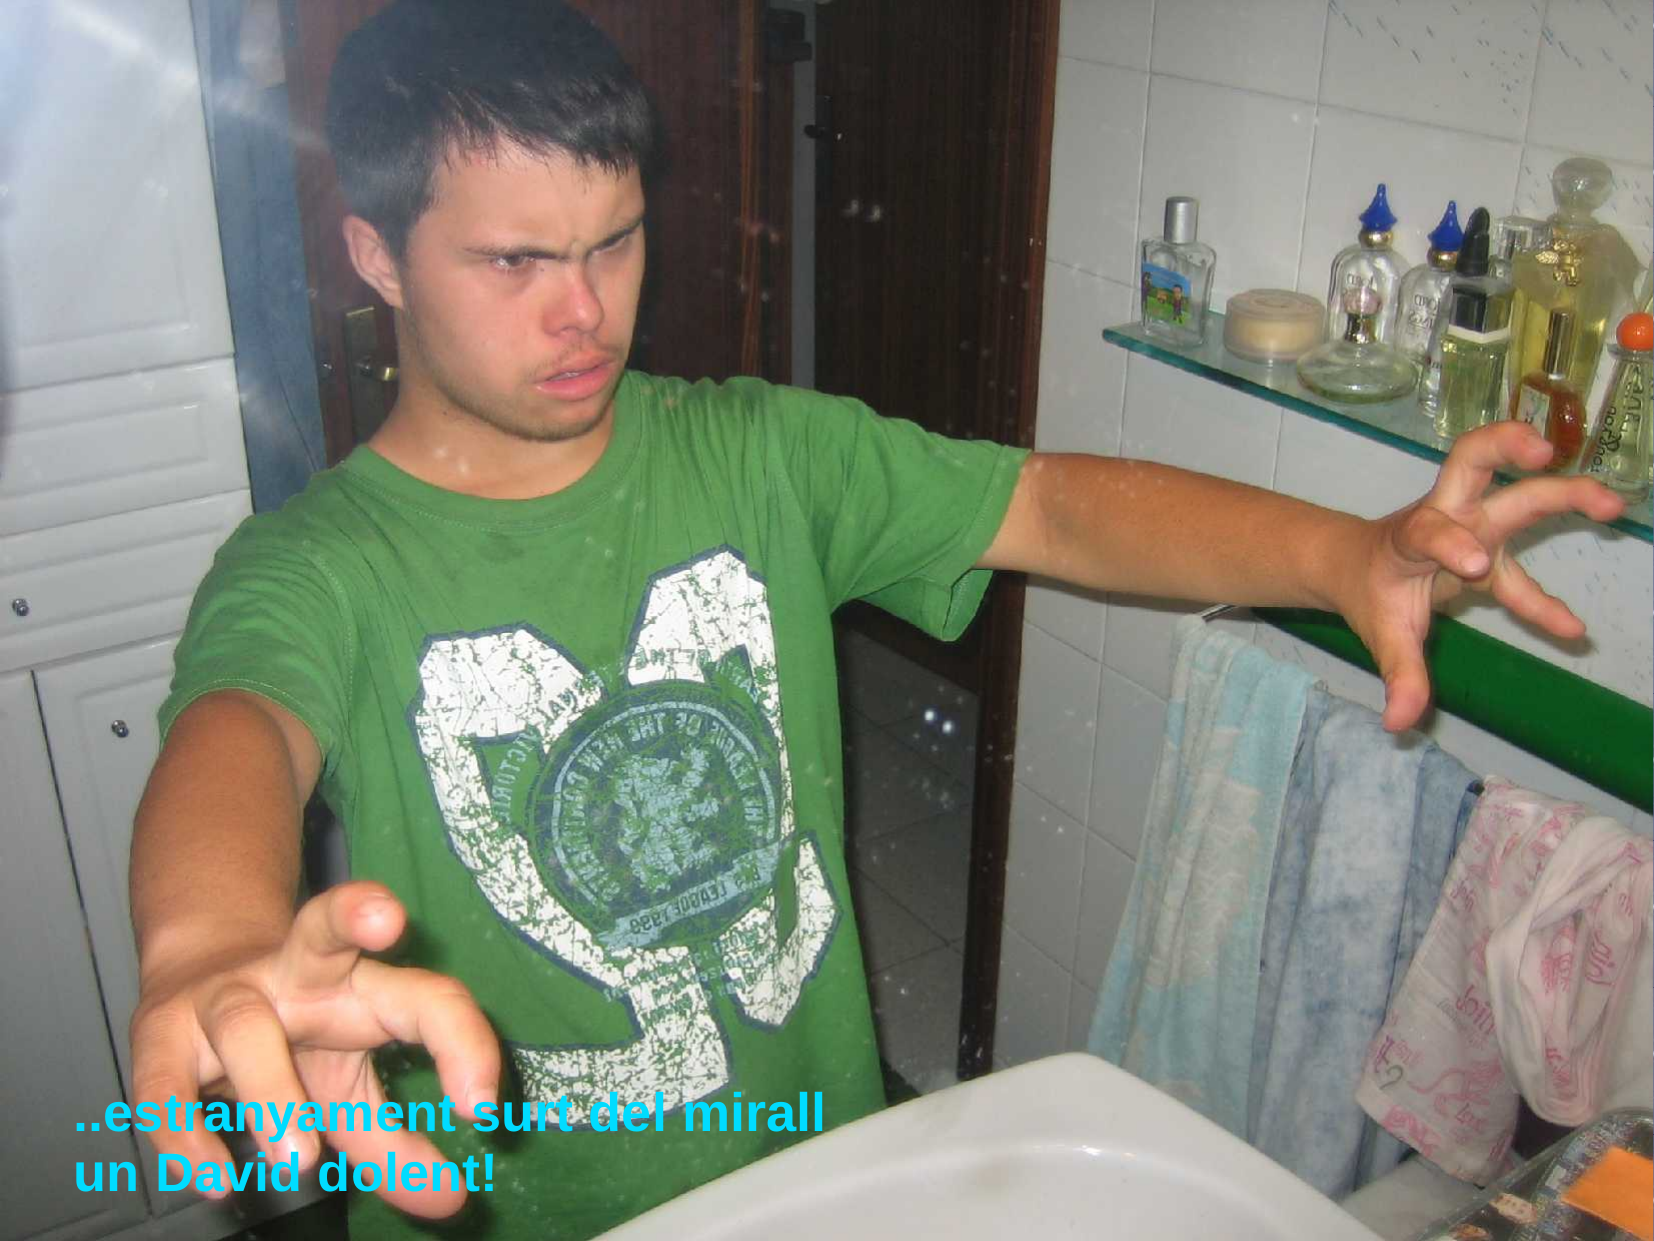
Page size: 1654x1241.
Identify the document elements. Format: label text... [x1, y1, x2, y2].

picture [0, 0, 1654, 1241]
text_box ..estranyament surt del mirall un David dolent! [59, 1074, 886, 1214]
